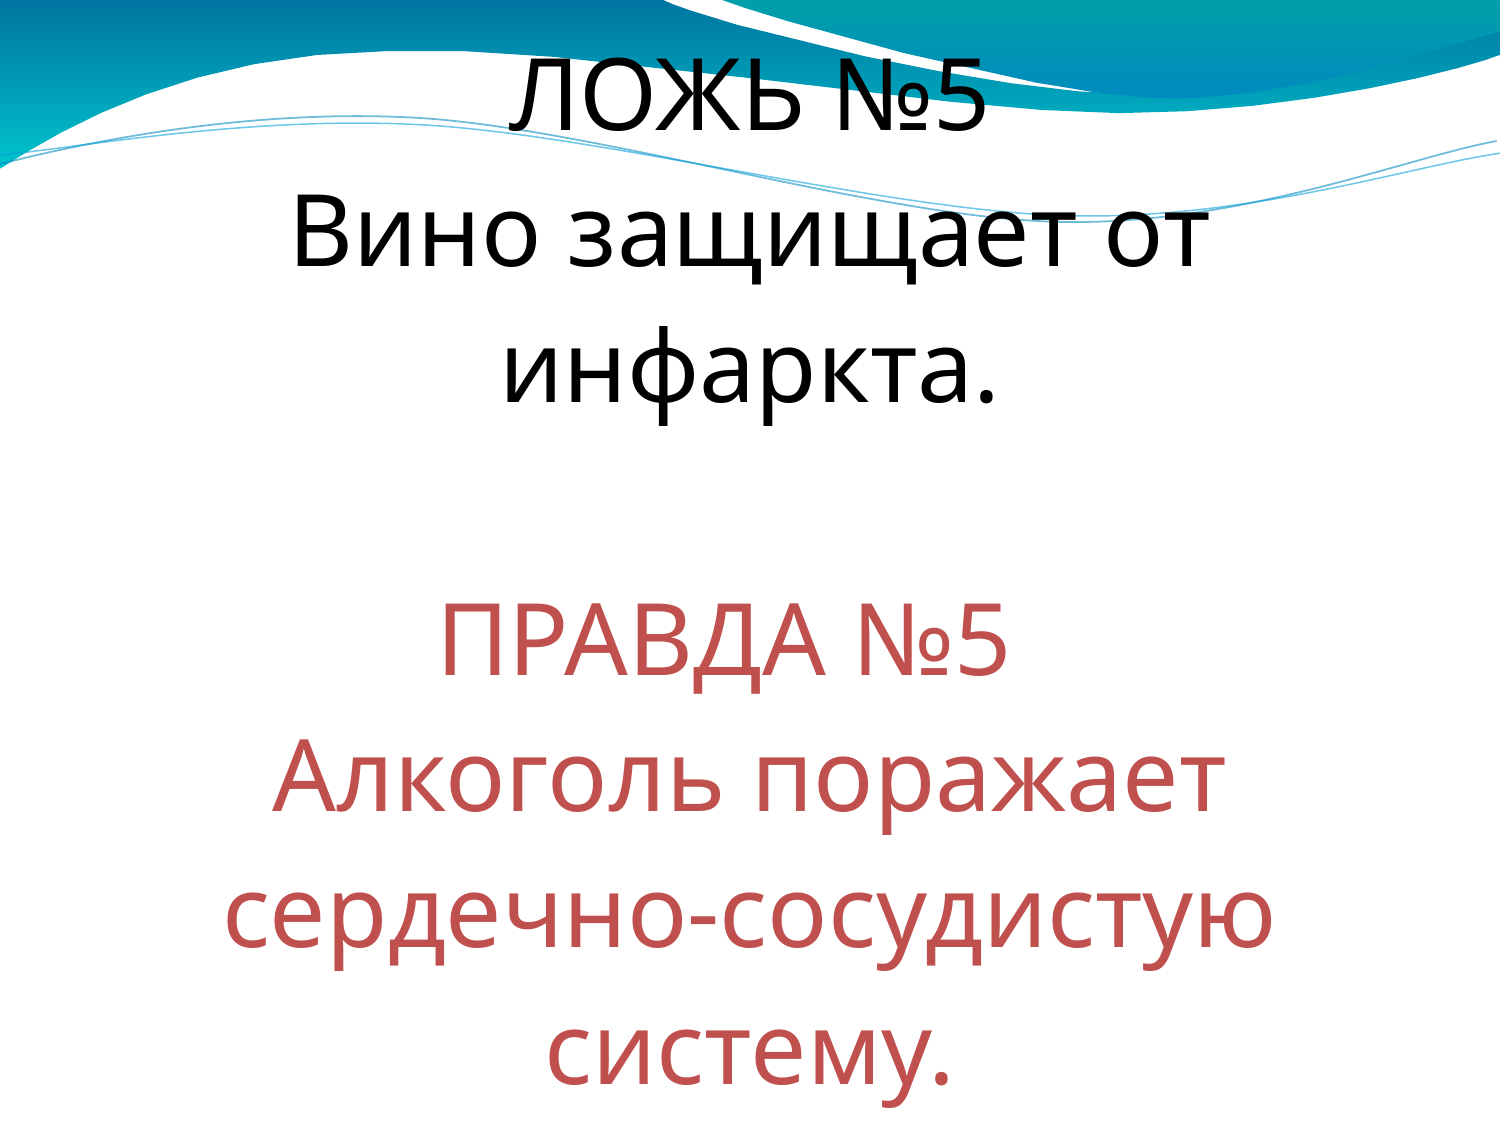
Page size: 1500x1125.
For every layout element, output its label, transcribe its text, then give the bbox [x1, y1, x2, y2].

text_box ЛОЖЬ №5 Вино защищает от инфаркта. ПРАВДА №5 Алкоголь поражает сердечно-сосудистую систему. [35, 15, 1465, 1122]
